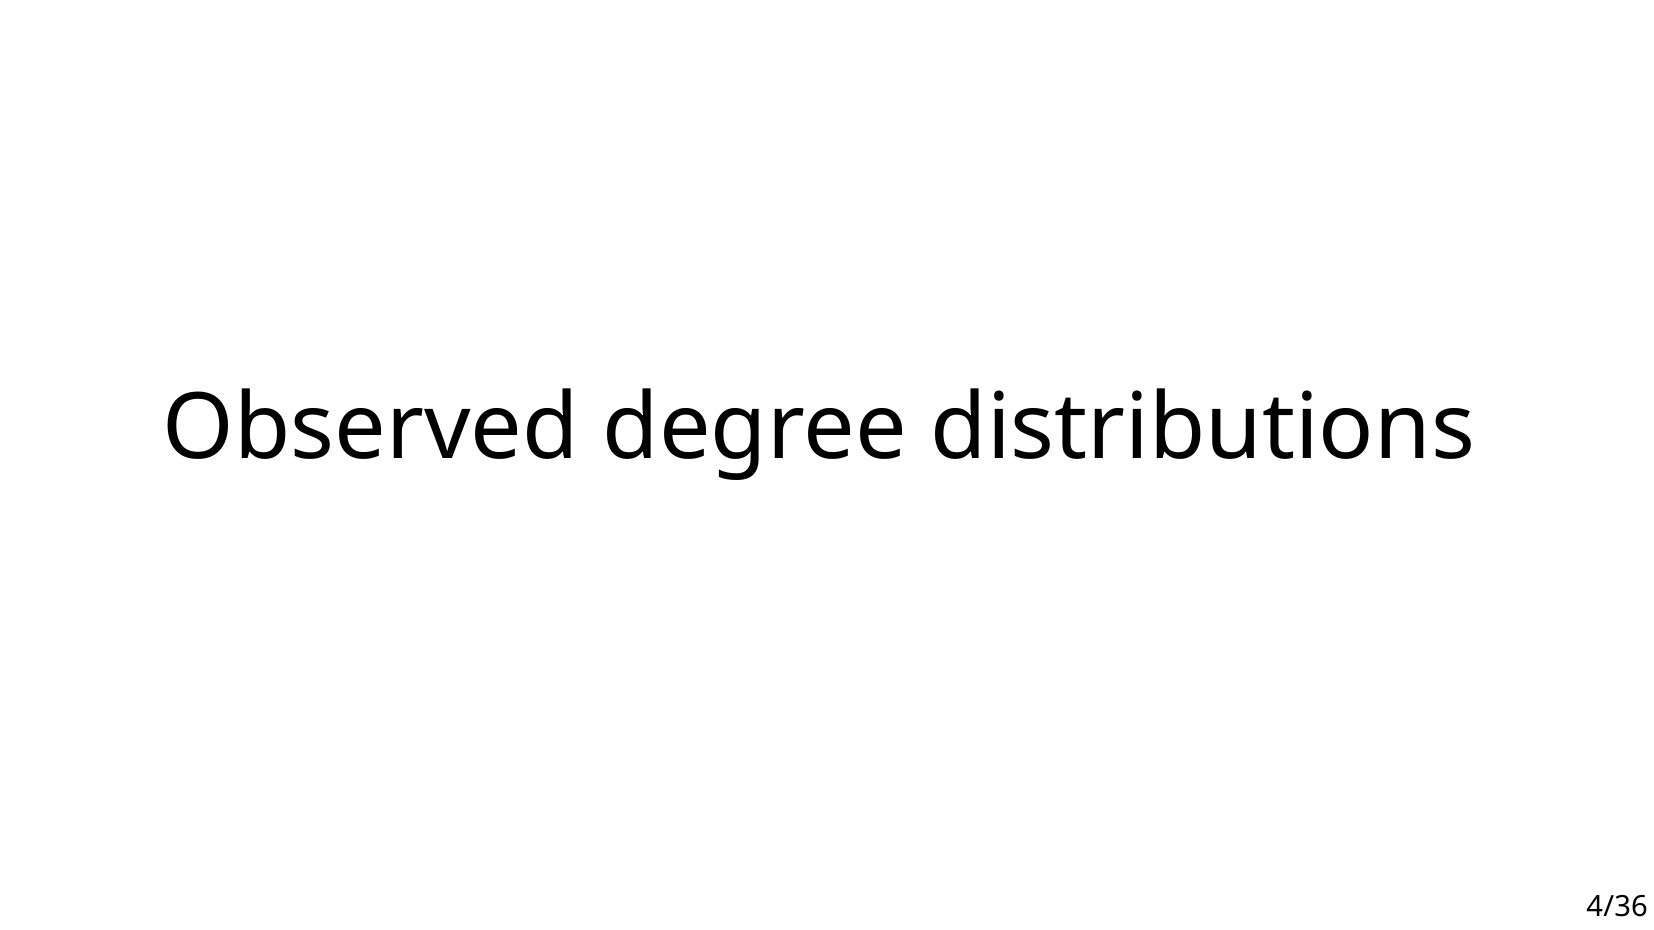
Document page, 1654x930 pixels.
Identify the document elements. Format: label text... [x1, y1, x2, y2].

title Observed degree distributions [75, 344, 1564, 501]
